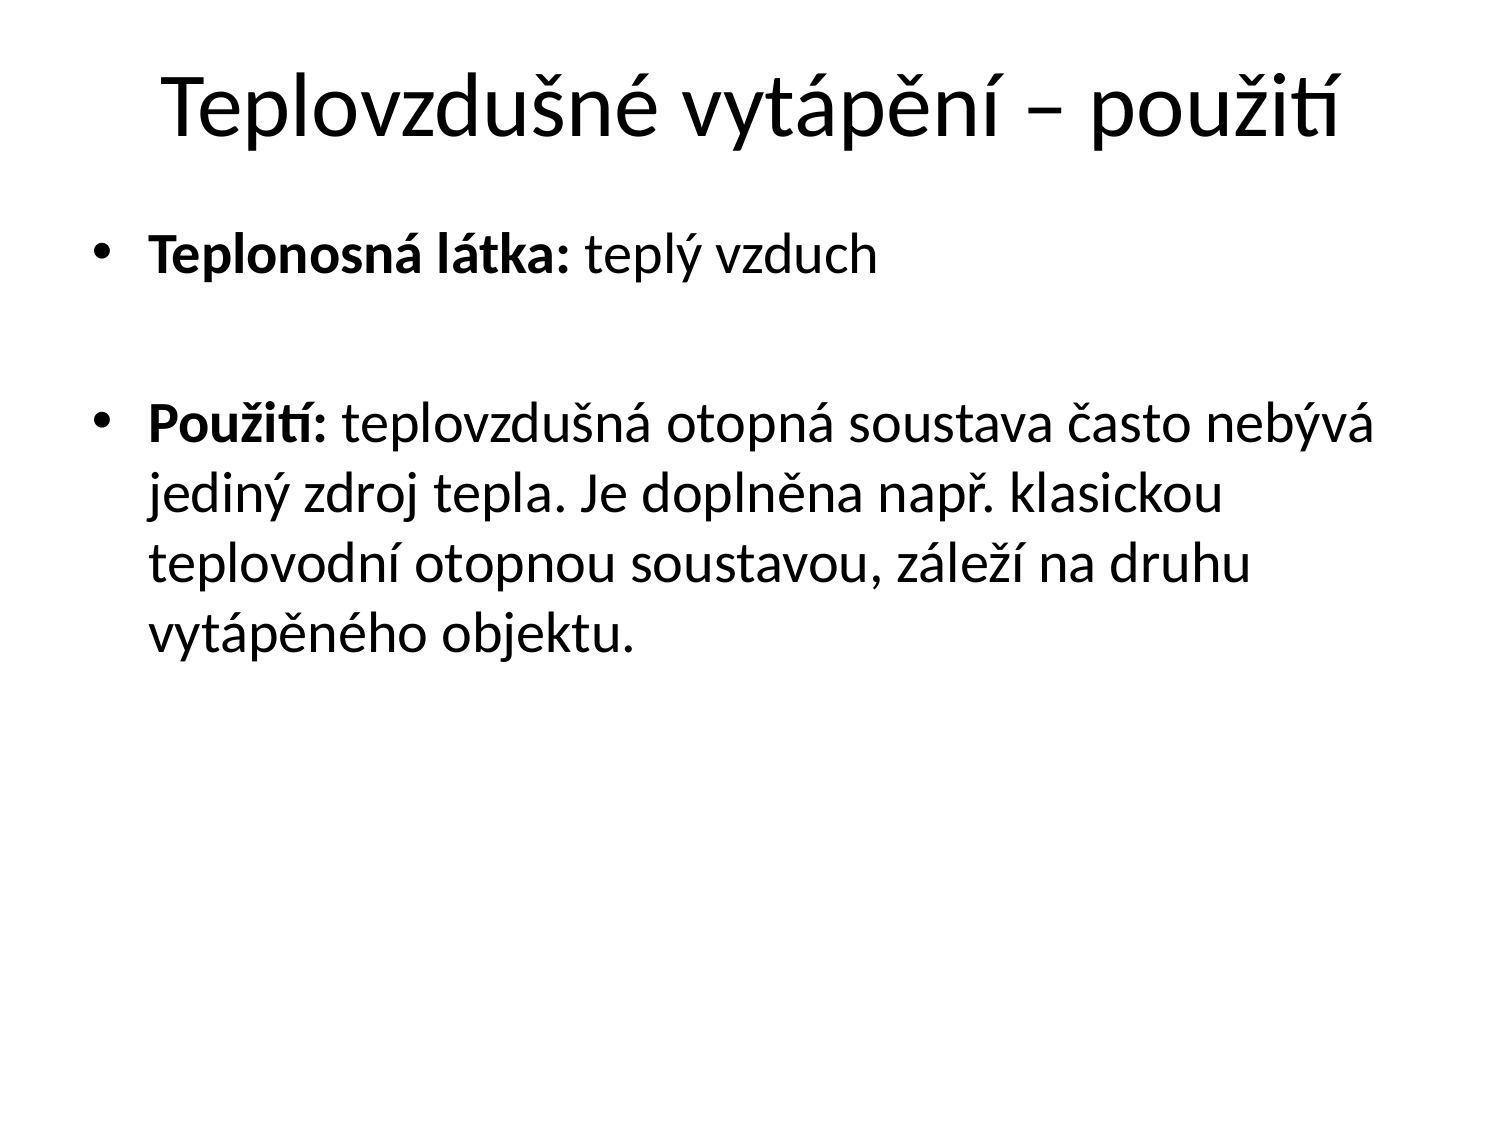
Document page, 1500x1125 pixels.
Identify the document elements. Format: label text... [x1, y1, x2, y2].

list Teplonosná látka: teplý vzduch Použití: teplovzdušná otopná soustava často nebývá jediný zdroj tepla. Je doplněna např. klasickou teplovodní otopnou soustavou, záleží na druhu vytápěného objektu. [76, 208, 1427, 1012]
title Teplovzdušné vytápění – použití [76, 31, 1427, 169]
